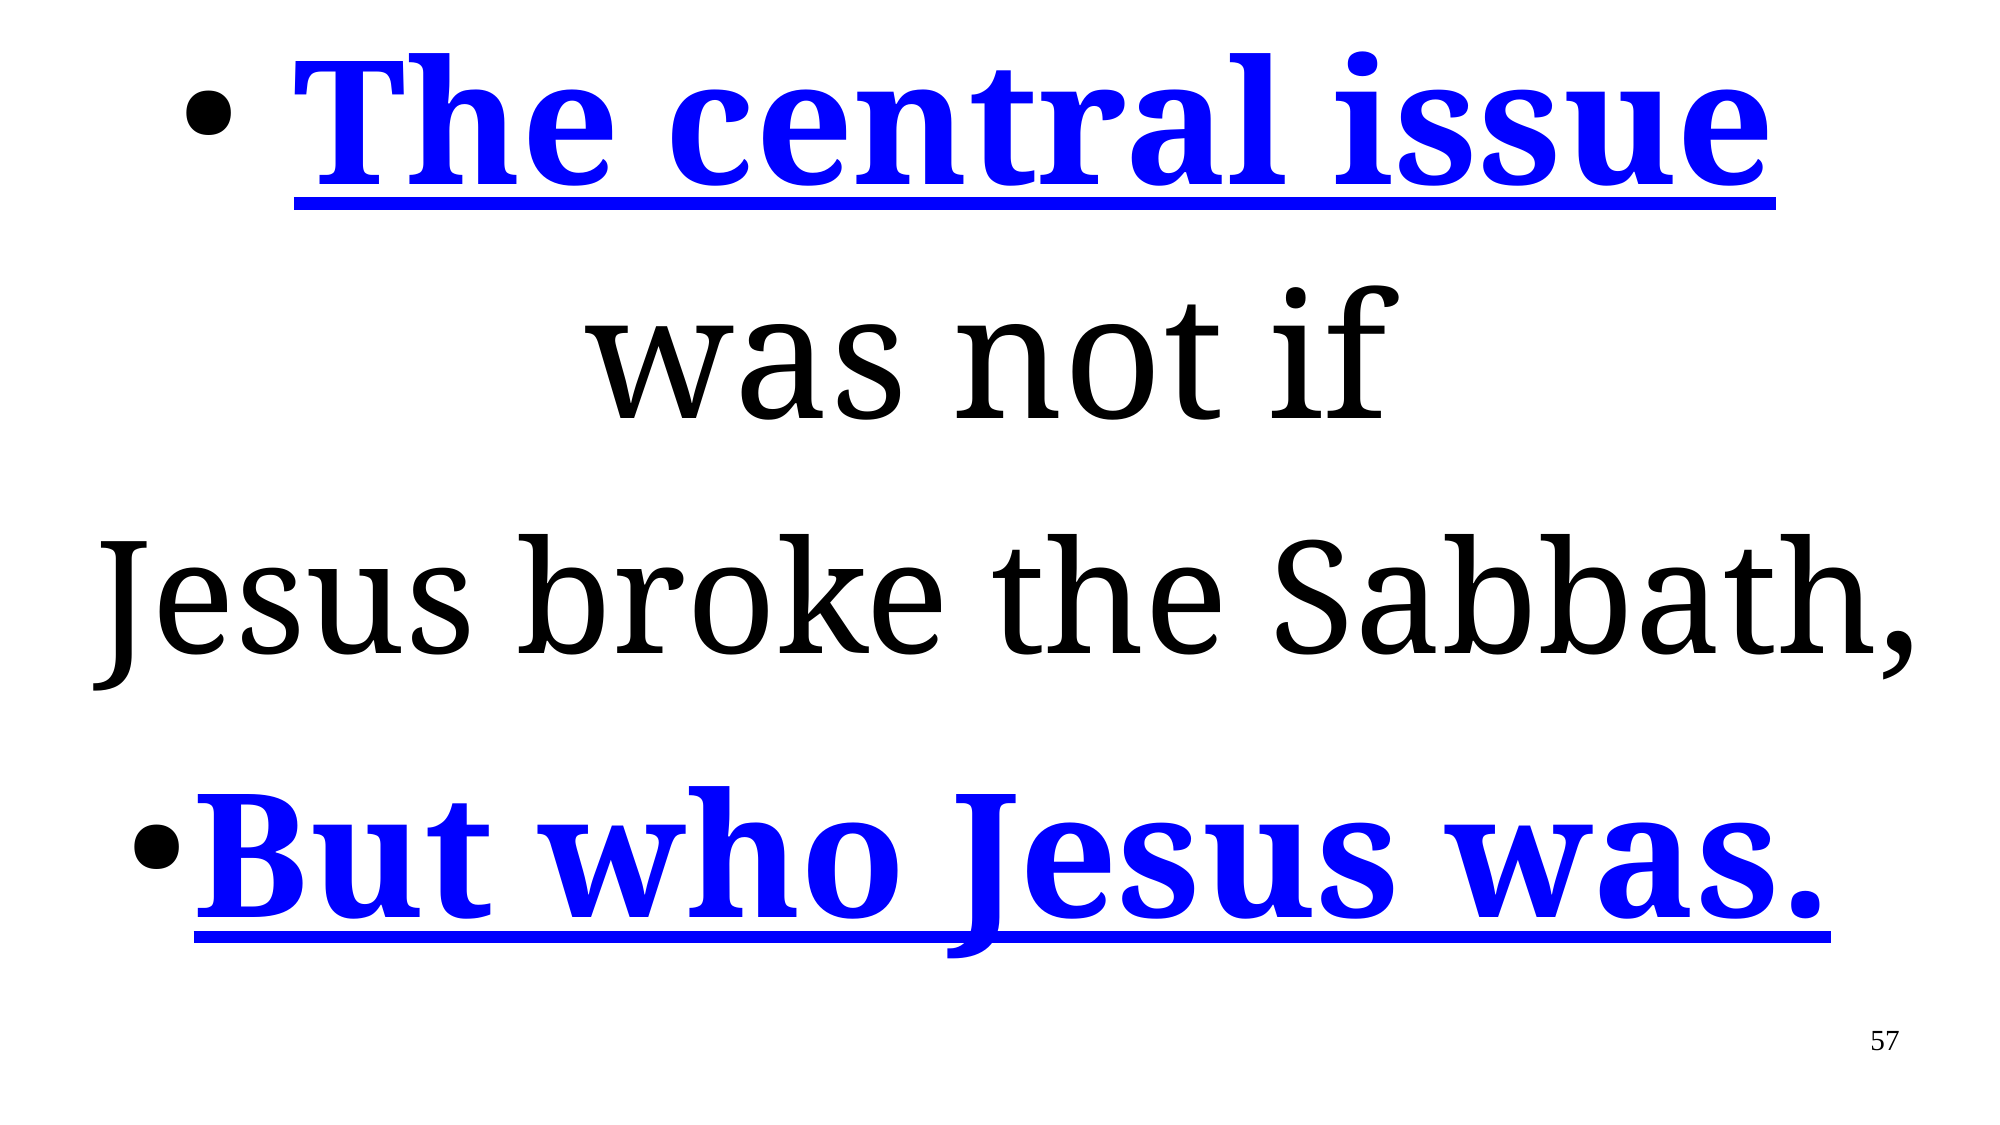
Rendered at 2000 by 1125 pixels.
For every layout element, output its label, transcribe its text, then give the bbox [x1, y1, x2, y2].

list The central issue was not if Jesus broke the Sabbath, But who Jesus was. [0, 0, 1996, 1123]
